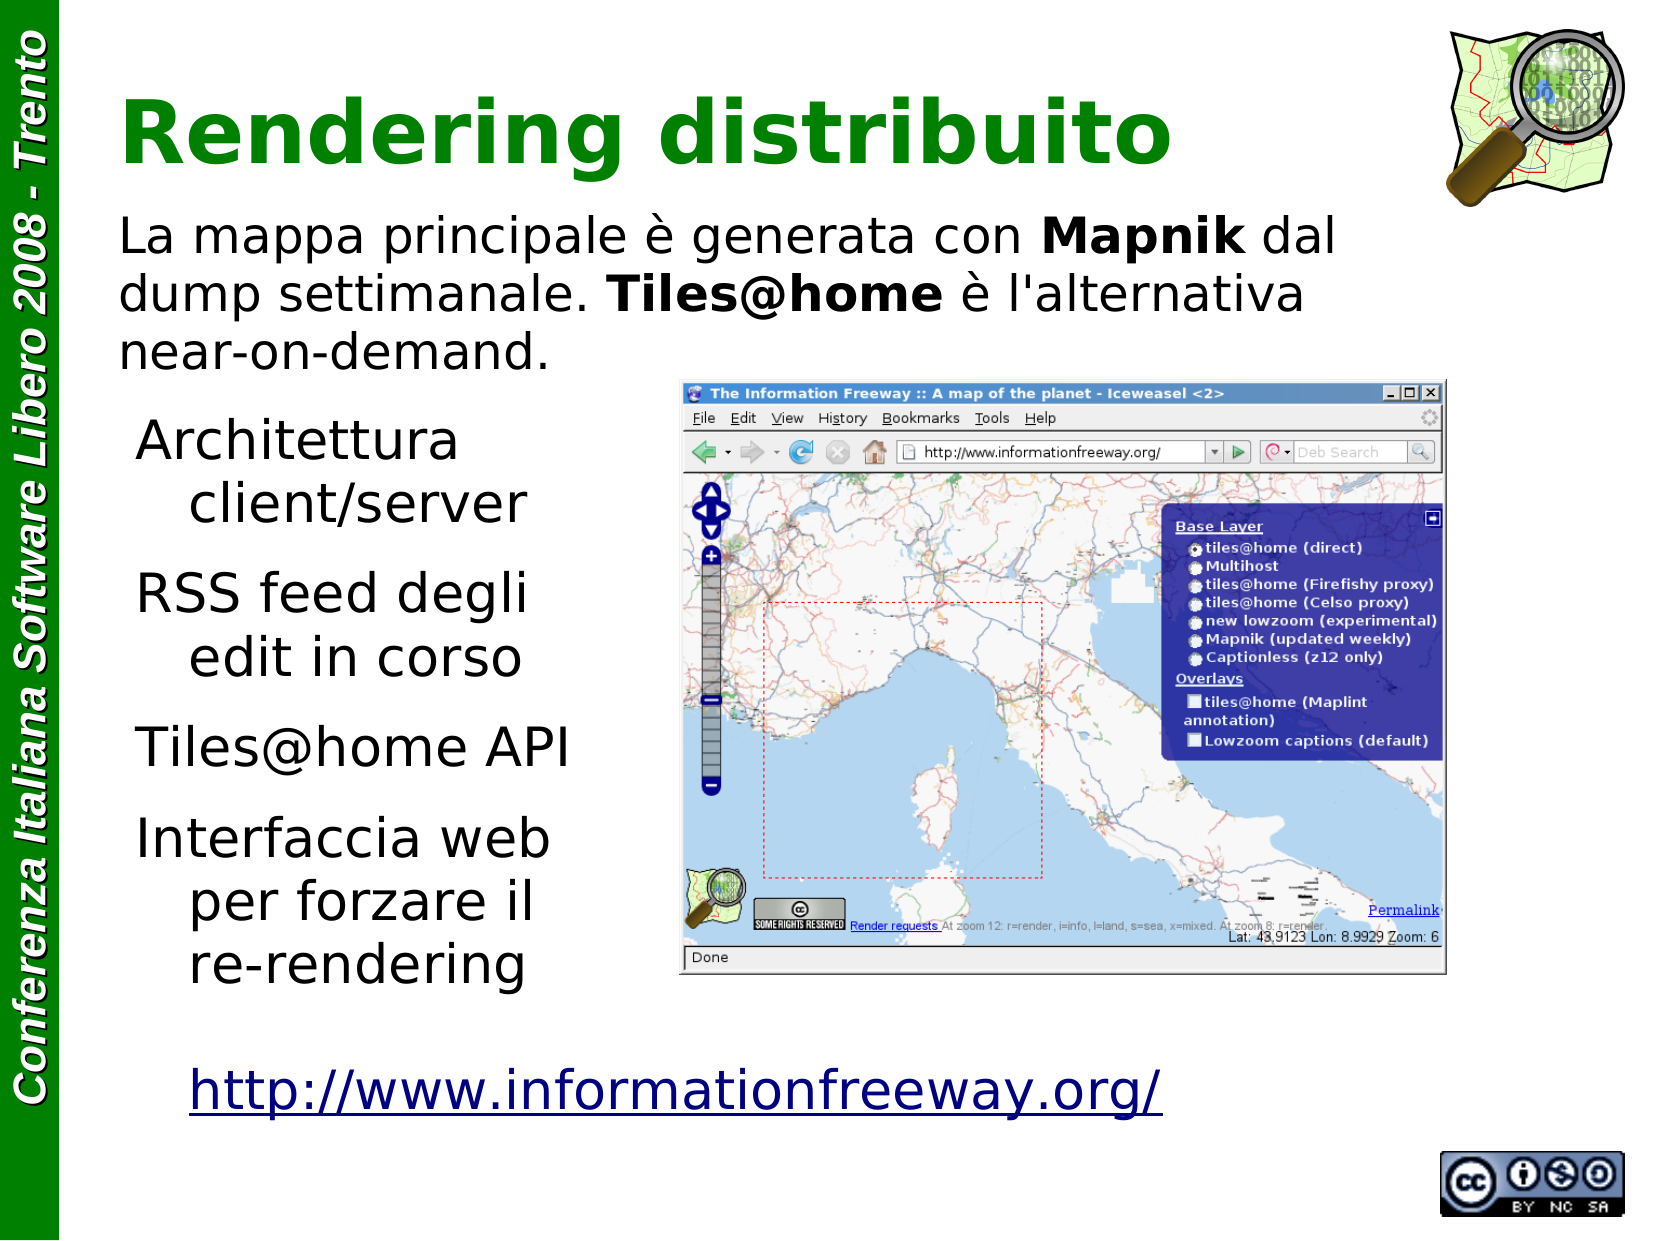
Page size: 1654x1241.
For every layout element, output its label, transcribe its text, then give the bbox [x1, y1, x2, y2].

picture [1440, 1151, 1625, 1217]
title Rendering distribuito [118, 36, 1394, 206]
list La mappa principale è generata con Mapnik dal dump settimanale. Tiles@home è l'alternativa near-on-demand. Architettura client/server RSS feed degli edit in corso Tiles@home API Interfaccia web per forzare il re-rendering http://www.informationfreeway.org/ [118, 206, 1447, 1129]
picture [1446, 29, 1625, 207]
